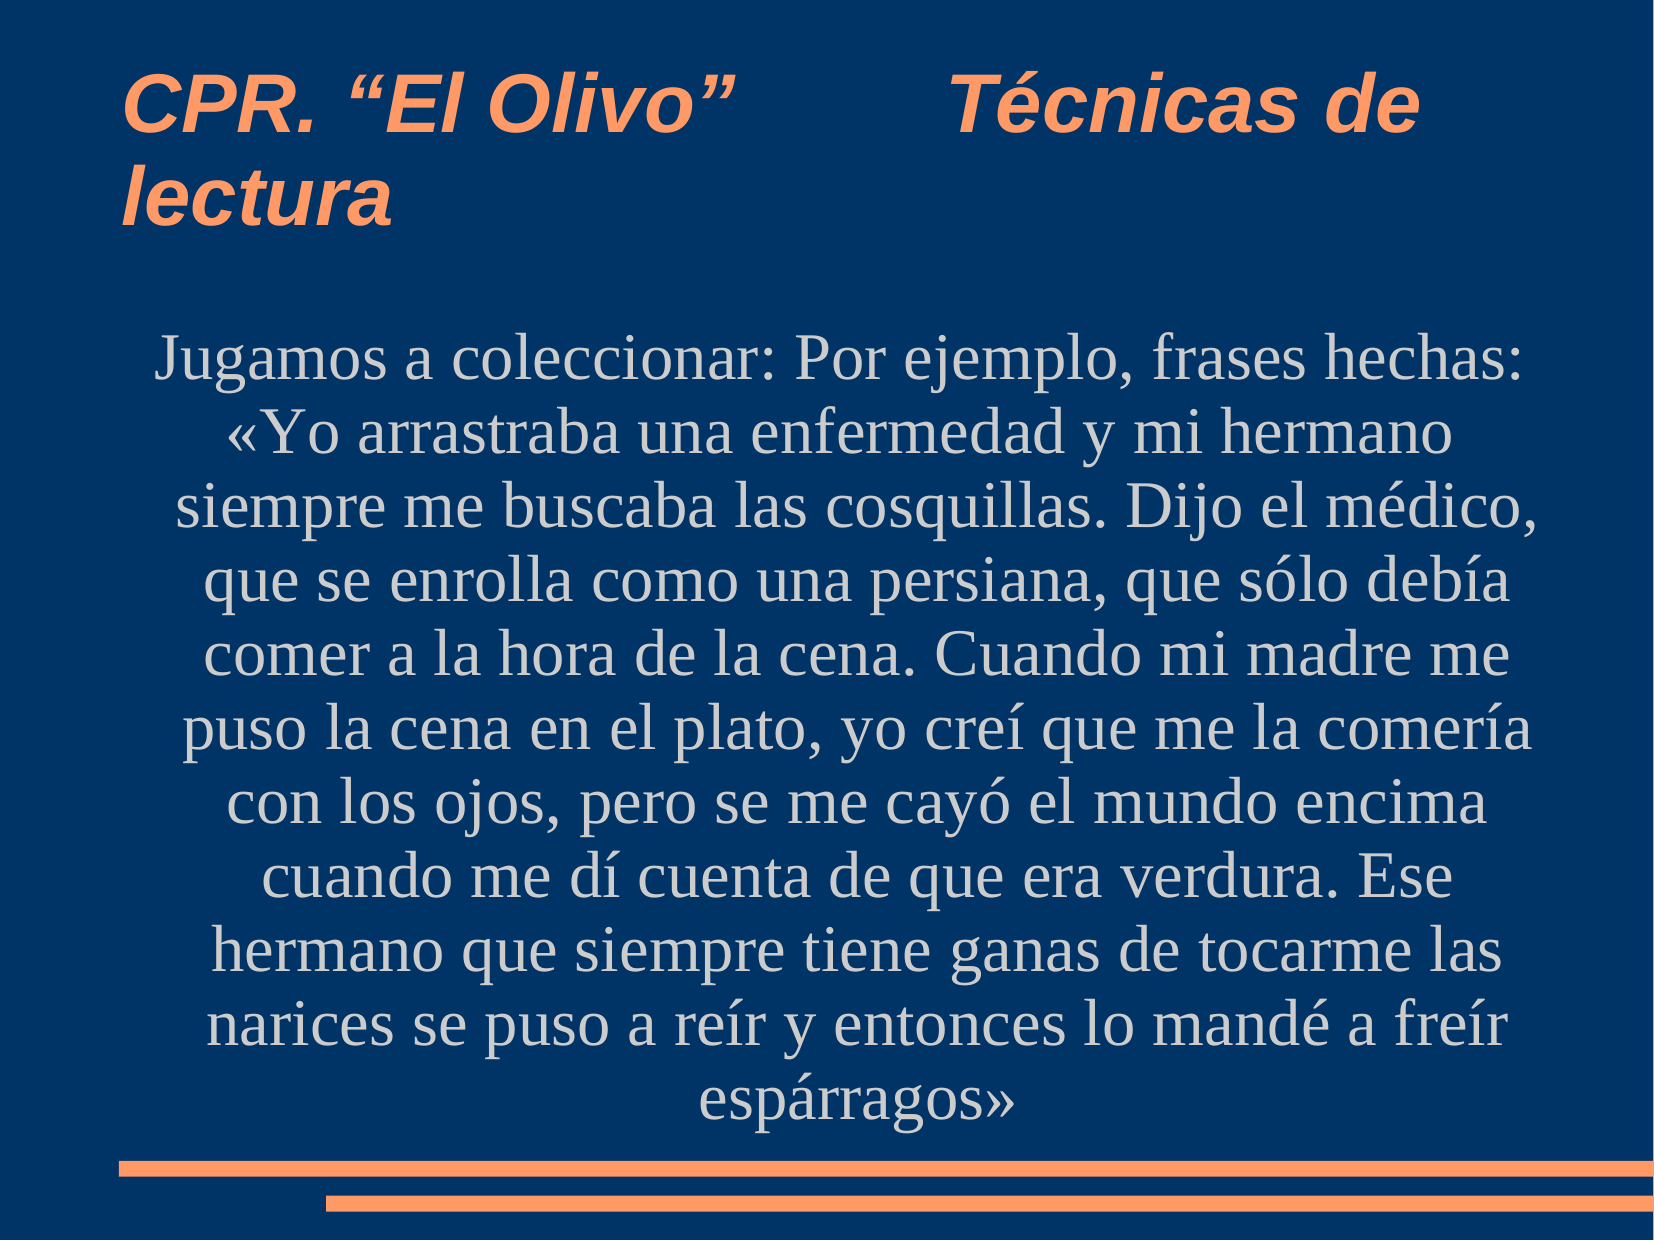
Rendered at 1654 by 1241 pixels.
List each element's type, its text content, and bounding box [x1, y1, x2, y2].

title CPR. “El Olivo” Técnicas de lectura [121, 46, 1534, 254]
subtitle Jugamos a coleccionar: Por ejemplo, frases hechas: «Yo arrastraba una enfermedad y mi hermano siempre me buscaba las cosquillas. Dijo el médico, que se enrolla como una persiana, que sólo debía comer a la hora de la cena. Cuando mi madre me puso la cena en el plato, yo creí que me la comería con los ojos, pero se me cayó el mundo encima cuando me dí cuenta de que era verdura. Ese hermano que siempre tiene ganas de tocarme las narices se puso a reír y entonces lo mandé a freír espárragos» [121, 282, 1561, 1172]
